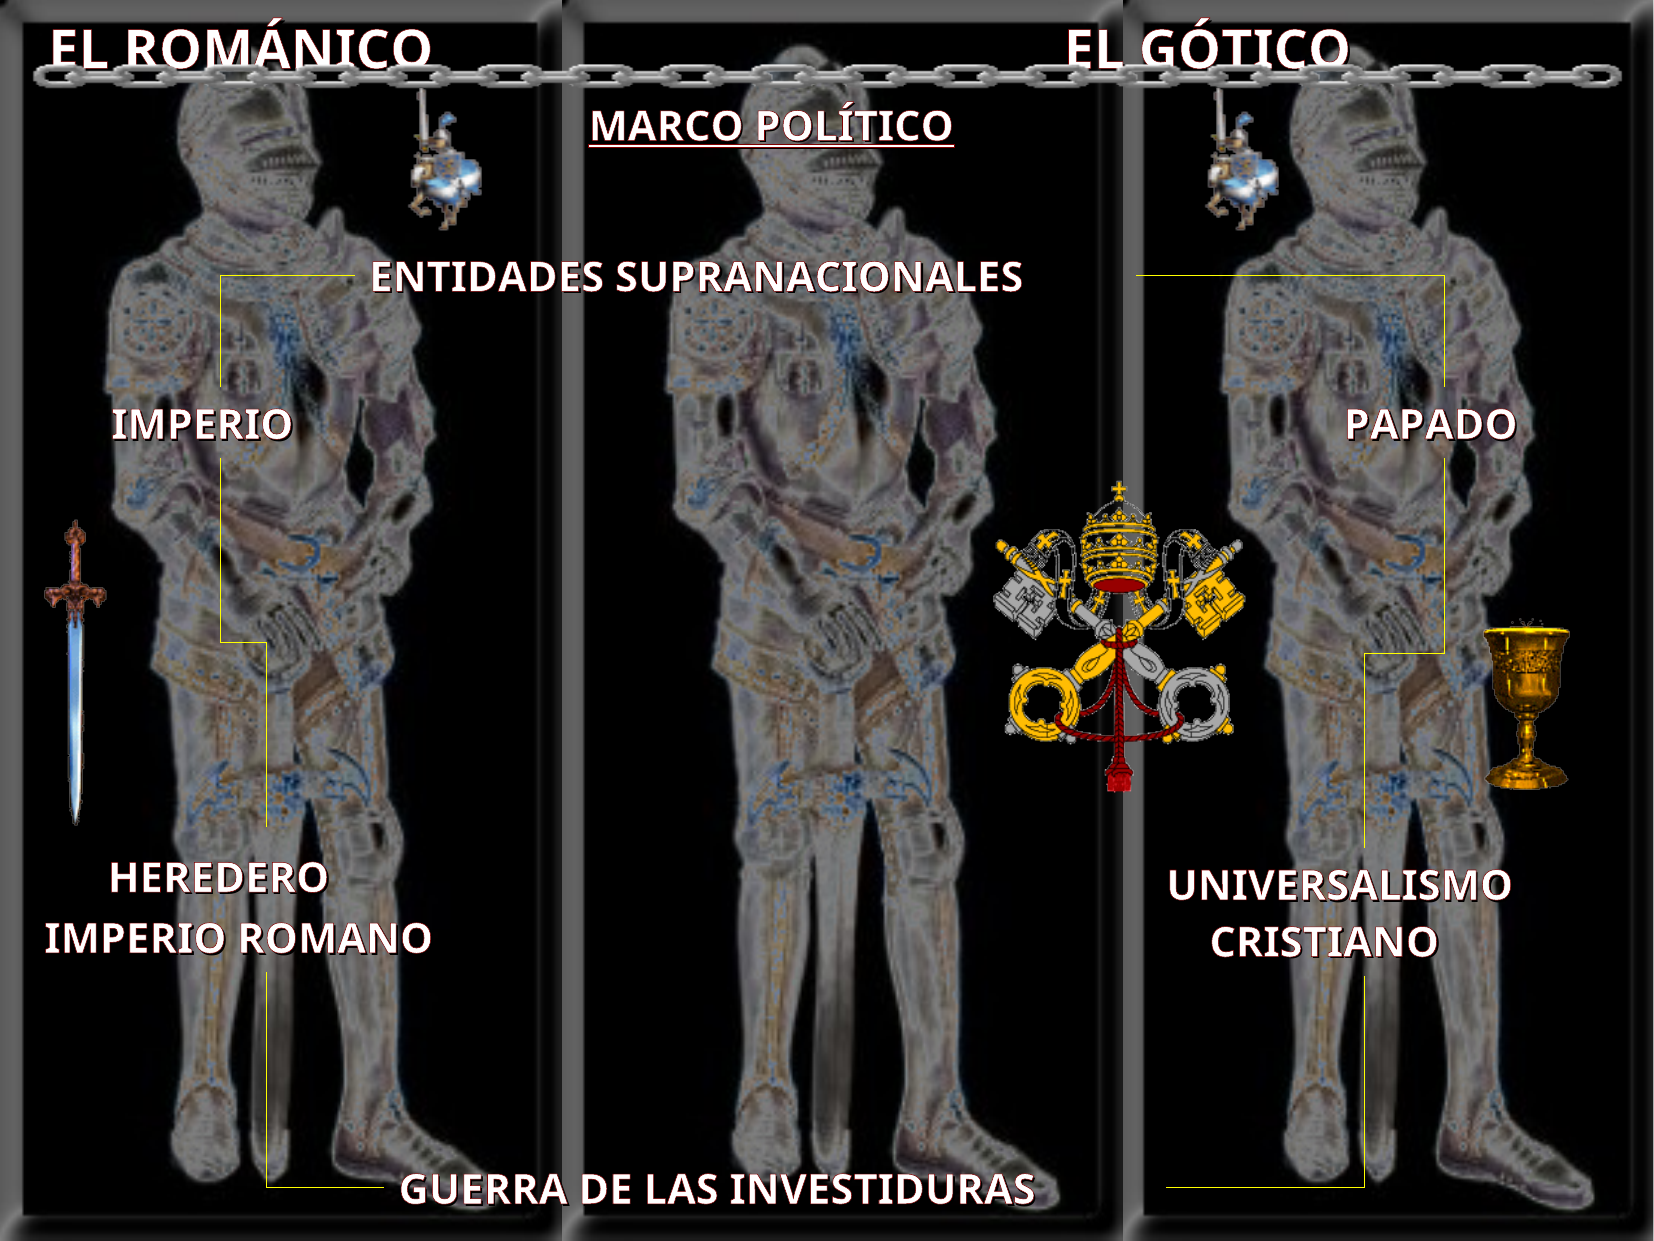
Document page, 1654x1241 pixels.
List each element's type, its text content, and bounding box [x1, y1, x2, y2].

text_box IMPERIO [96, 386, 346, 451]
text_box PAPADO [1328, 386, 1560, 451]
picture [0, 0, 1654, 1241]
text_box EL ROMÁNICO EL GÓTICO [33, 3, 1627, 82]
text_box UNIVERSALISMO CRISTIANO [1151, 847, 1578, 961]
text_box HEREDERO IMPERIO ROMANO [29, 826, 504, 954]
text_box MARCO POLÍTICO [573, 95, 1022, 153]
text_box GUERRA DE LAS INVESTIDURAS [383, 1151, 1167, 1216]
text_box ENTIDADES SUPRANACIONALES [354, 239, 1137, 303]
